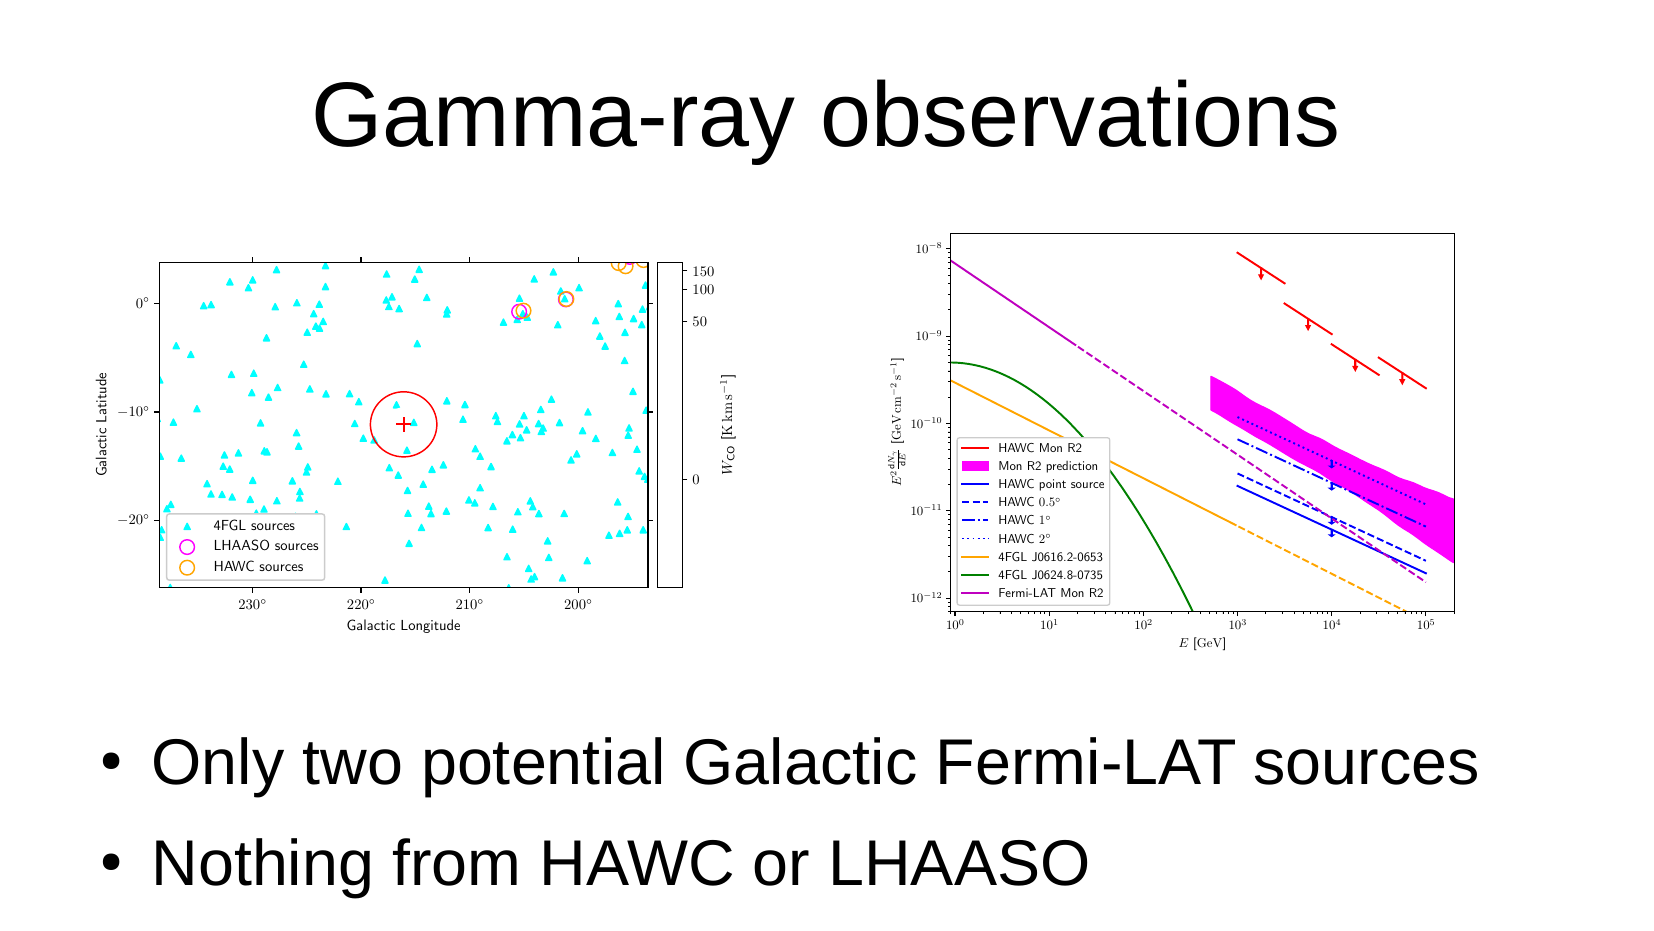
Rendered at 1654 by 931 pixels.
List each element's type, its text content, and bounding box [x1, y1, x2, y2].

picture [75, 169, 751, 676]
picture [874, 219, 1469, 665]
list Only two potential Galactic Fermi-LAT sources Nothing from HAWC or LHAASO [82, 726, 1571, 901]
title Gamma-ray observations [82, 37, 1571, 193]
